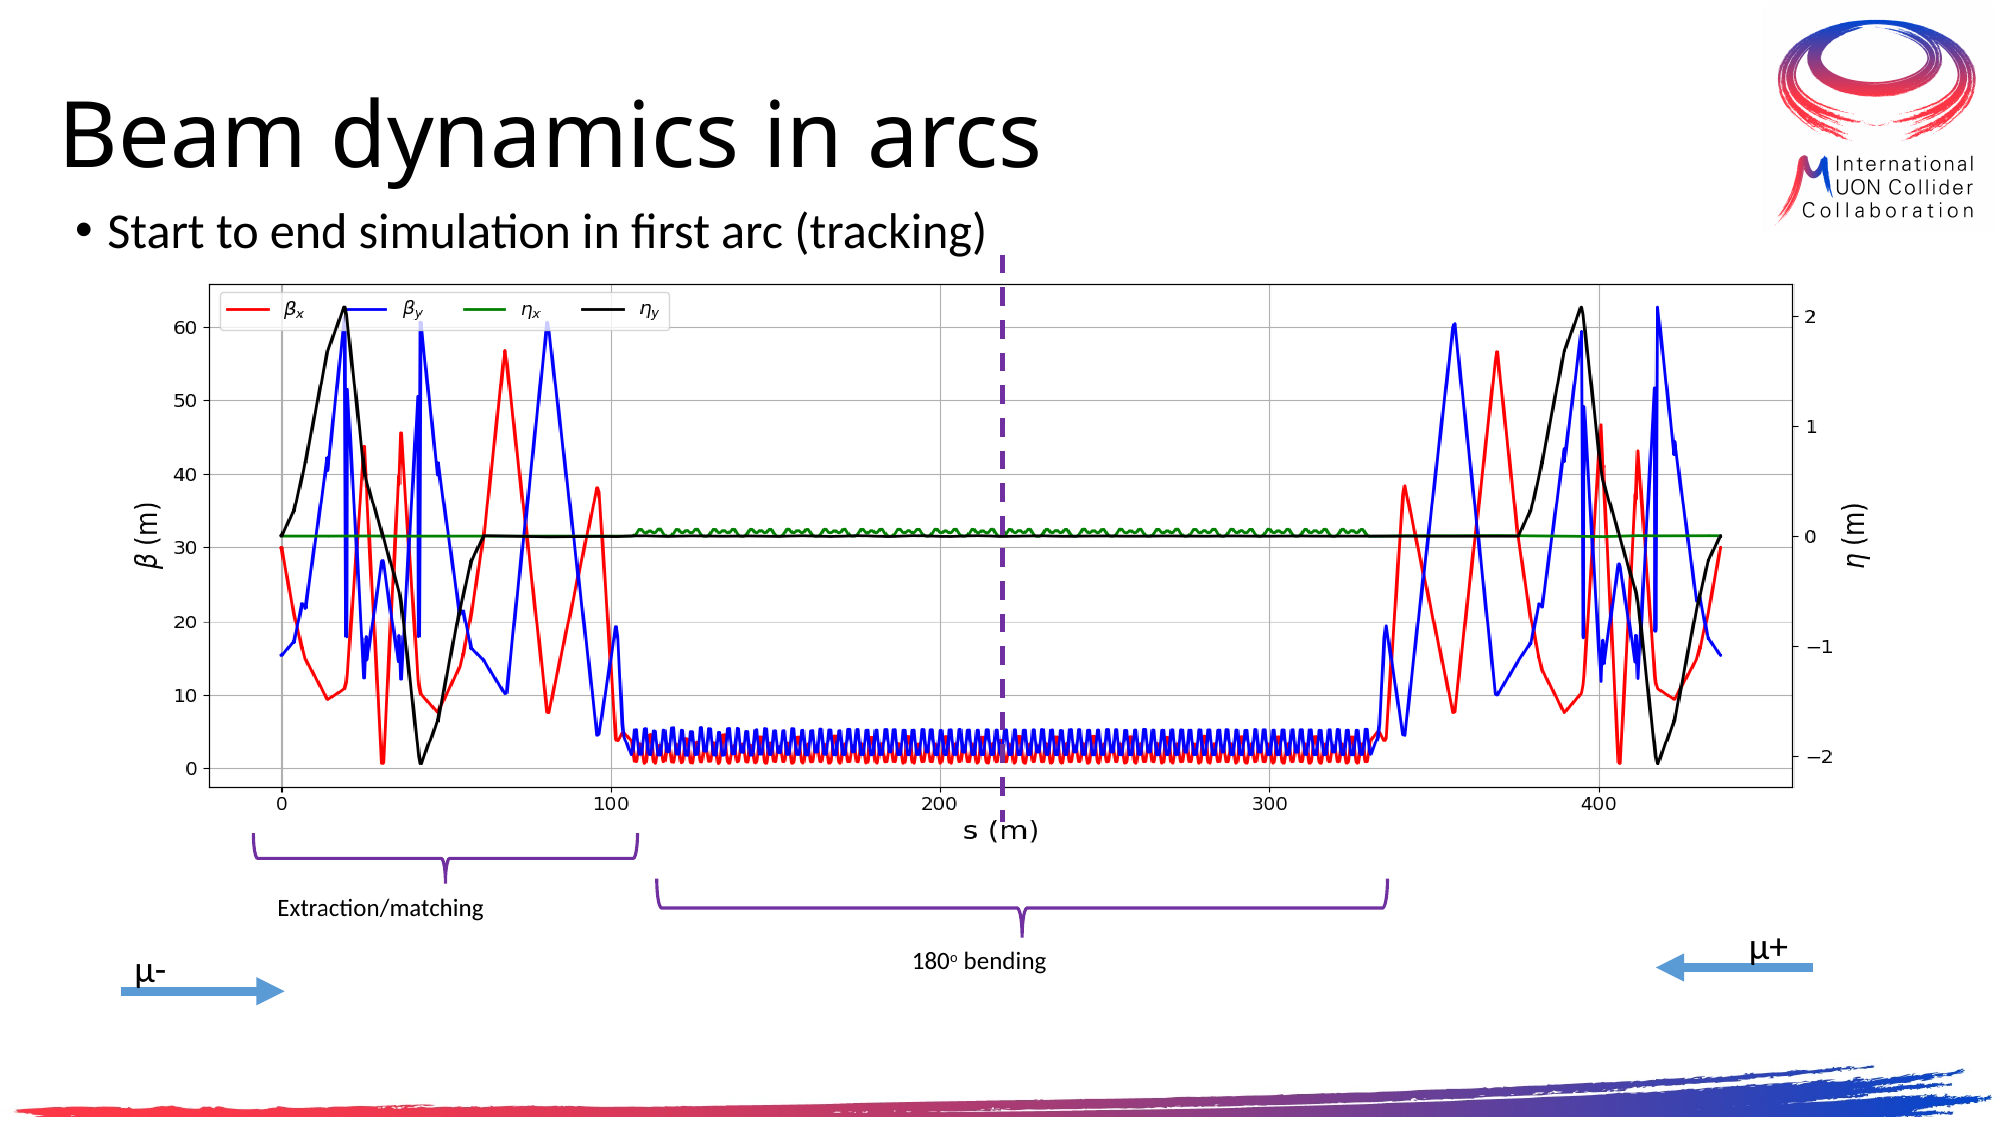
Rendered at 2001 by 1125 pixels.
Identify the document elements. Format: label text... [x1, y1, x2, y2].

picture [1762, 2, 1994, 234]
picture [112, 266, 1895, 861]
text_box 180o bending [897, 937, 1238, 983]
text_box µ+ [1734, 914, 1830, 975]
list Start to end simulation in first arc (tracking) [60, 197, 1325, 267]
text_box Extraction/matching [262, 883, 525, 929]
picture [0, 1058, 2000, 1117]
title Beam dynamics in arcs [43, 20, 1735, 255]
text_box µ- [119, 937, 216, 998]
